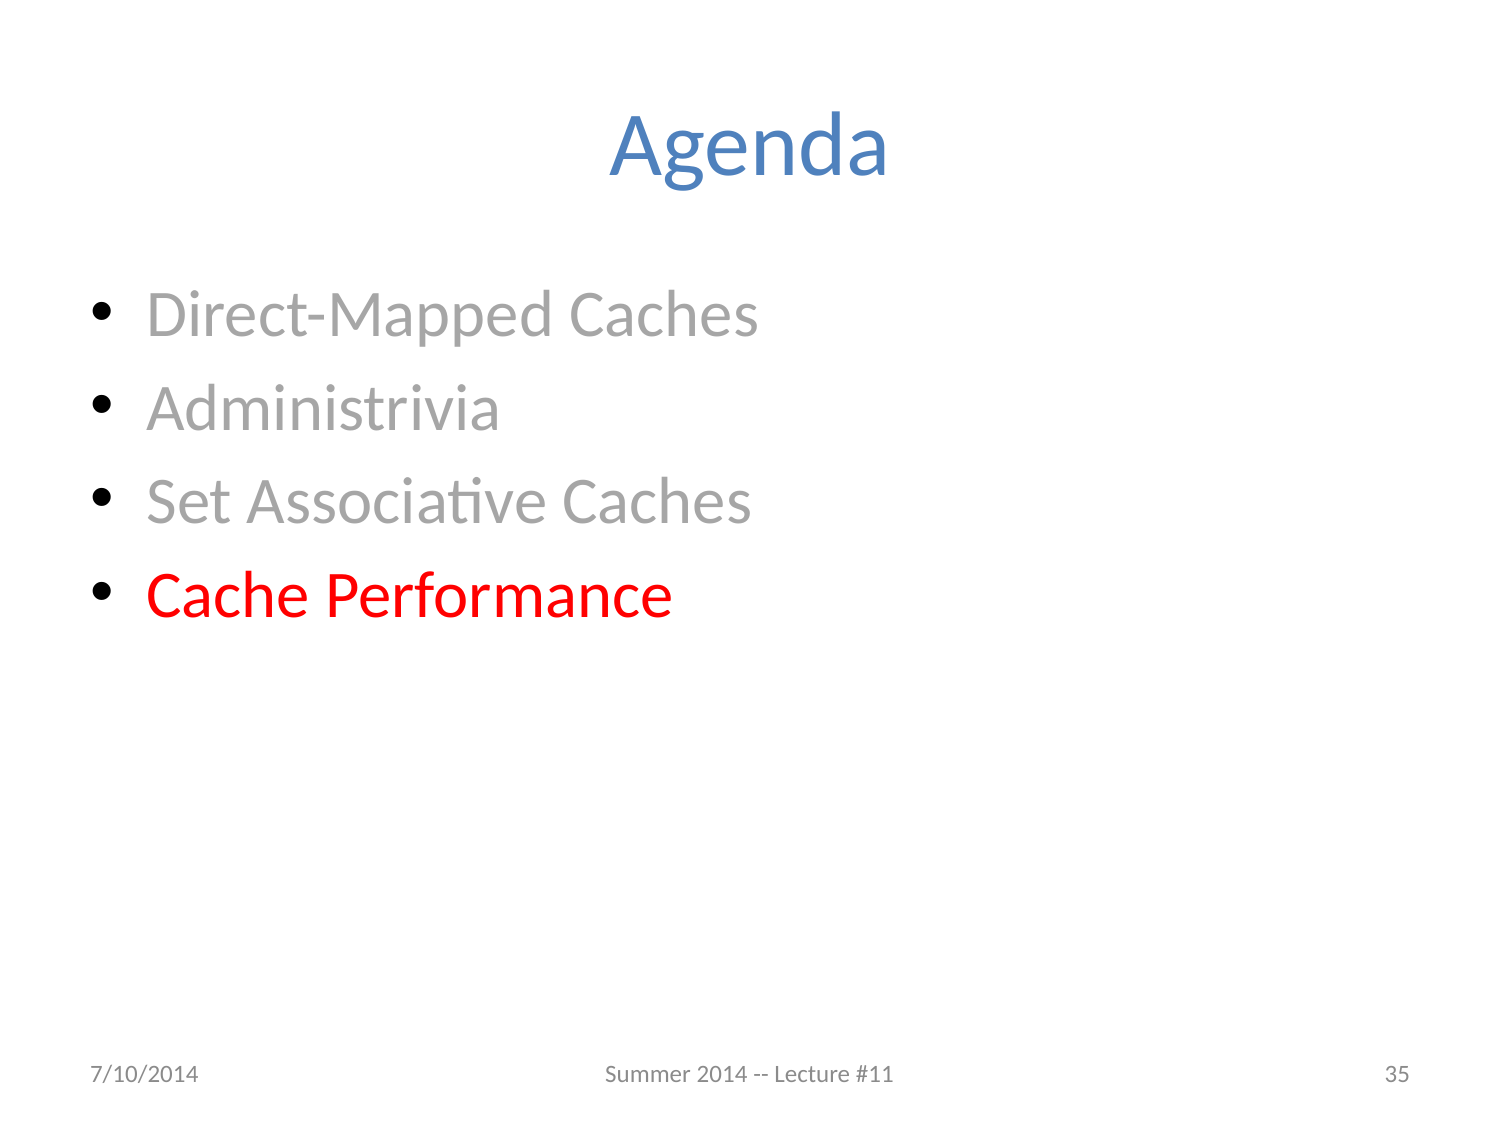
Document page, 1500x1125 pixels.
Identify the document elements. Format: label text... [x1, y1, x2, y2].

list Direct-Mapped Caches Administrivia Set Associative Caches Cache Performance [75, 262, 1425, 1073]
title Agenda [75, 45, 1425, 233]
slide_number 7/10/2014 [75, 1042, 425, 1103]
footer Summer 2014 -- Lecture #11 [512, 1042, 988, 1103]
slide_number <number> [1074, 1042, 1425, 1103]
